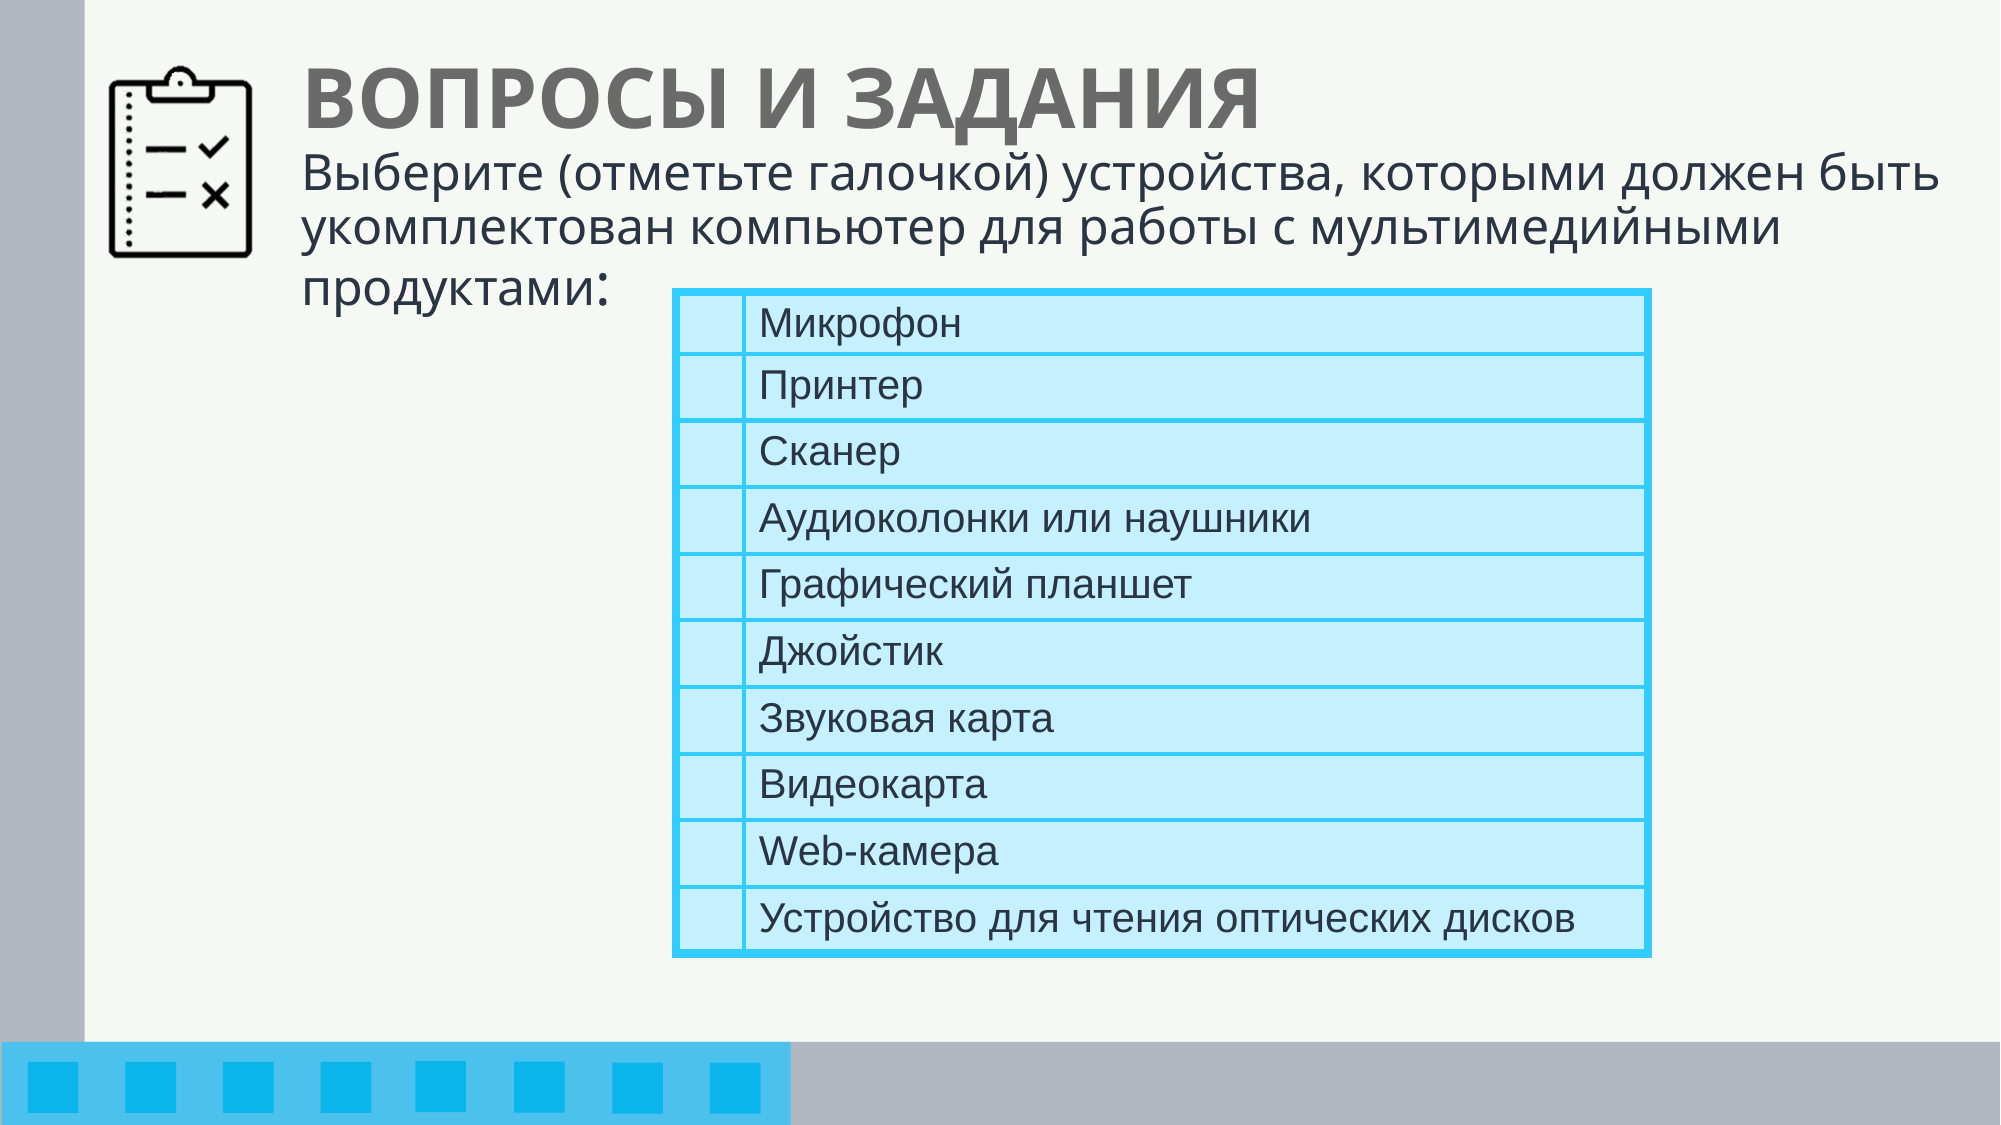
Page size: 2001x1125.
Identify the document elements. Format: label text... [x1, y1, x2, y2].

table_cell Графический планшет [746, 556, 1644, 618]
table_header Микрофон [746, 296, 1644, 352]
table_cell [680, 756, 742, 818]
table_cell [680, 489, 742, 552]
table_cell Принтер [746, 356, 1644, 418]
table_cell [680, 822, 742, 885]
table_cell [680, 423, 742, 485]
table_cell [680, 556, 742, 618]
table_cell Сканер [746, 423, 1644, 485]
table_header [680, 296, 742, 352]
table_cell Аудиоколонки или наушники [746, 489, 1644, 552]
table_cell [680, 689, 742, 752]
table_cell [680, 889, 742, 949]
picture [85, 54, 285, 286]
title ВОПРОСЫ И ЗАДАНИЯ [285, 0, 1892, 139]
table_cell Устройство для чтения оптических дисков [746, 889, 1644, 949]
table_cell [680, 356, 742, 418]
table_cell Джойстик [746, 622, 1644, 685]
table_cell Web-камера [746, 822, 1644, 885]
table_cell [680, 622, 742, 685]
list Выберите (отметьте галочкой) устройства, которыми должен быть укомплектован компьютер для работы с мультимедийными продуктами: [285, 139, 2000, 358]
table_cell Видеокарта [746, 756, 1644, 818]
table_cell Звуковая карта [746, 689, 1644, 752]
